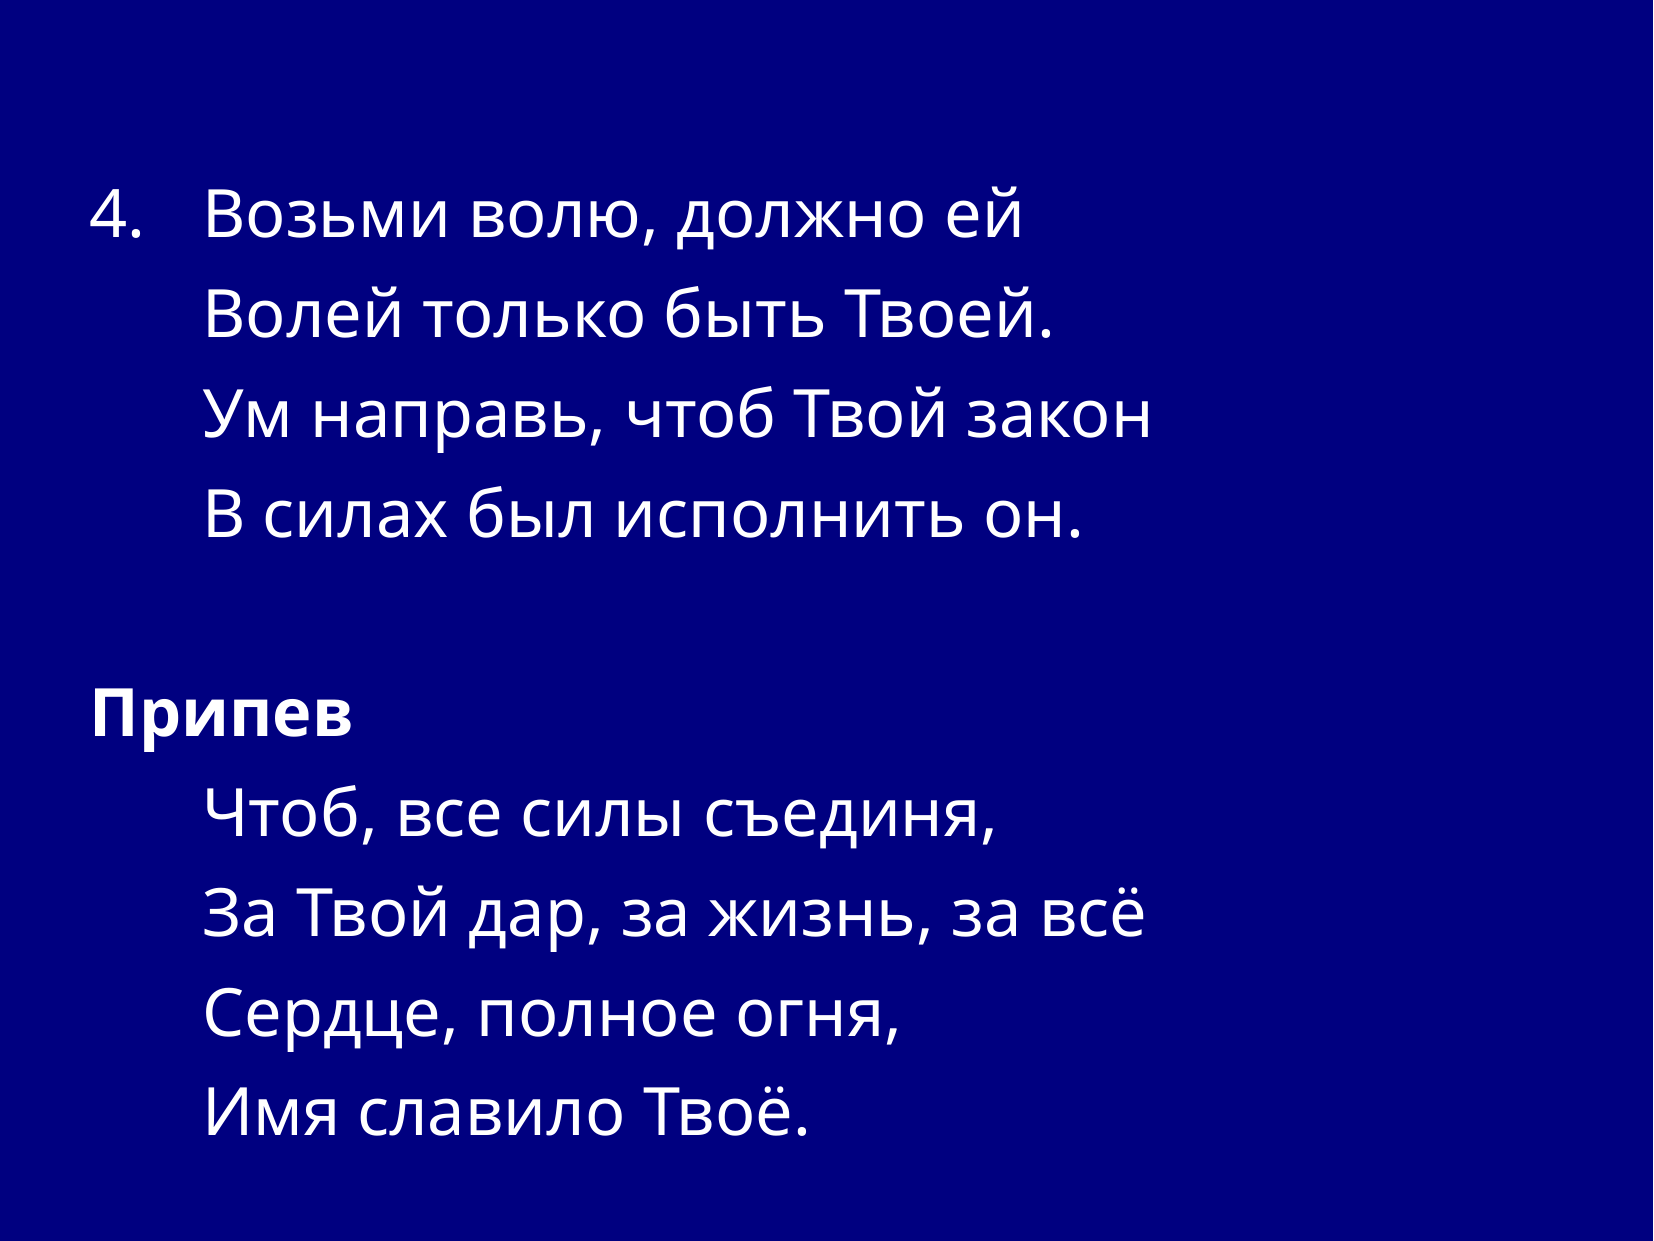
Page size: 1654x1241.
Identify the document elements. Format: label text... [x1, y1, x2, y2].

text_box 4. Возьми волю, должно ей Волей только быть Твоей. Ум направь, чтоб Твой закон В силах был исполнить он. Припев Чтоб, все силы съединя, За Твой дар, за жизнь, за всё Сердце, полное огня, Имя славило Твоё. [75, 150, 1576, 1163]
